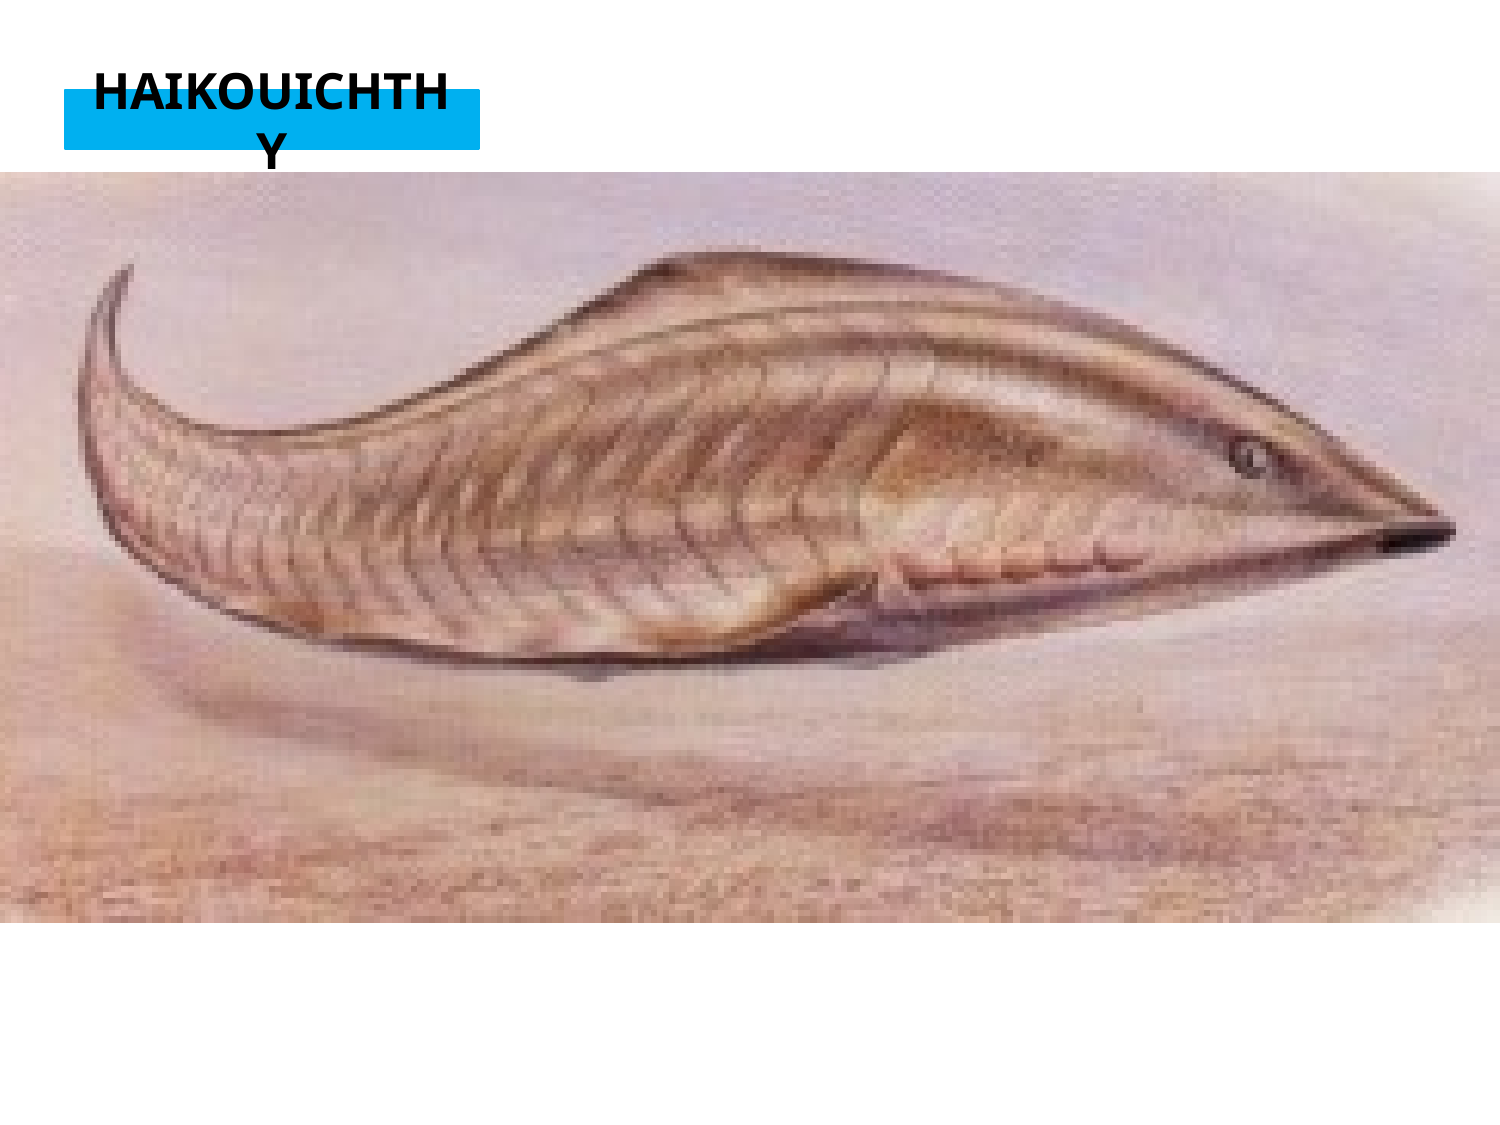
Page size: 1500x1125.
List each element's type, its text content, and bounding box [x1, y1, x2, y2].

text_box HAIKOUICHTHY [64, 90, 479, 149]
picture [0, 172, 1500, 923]
